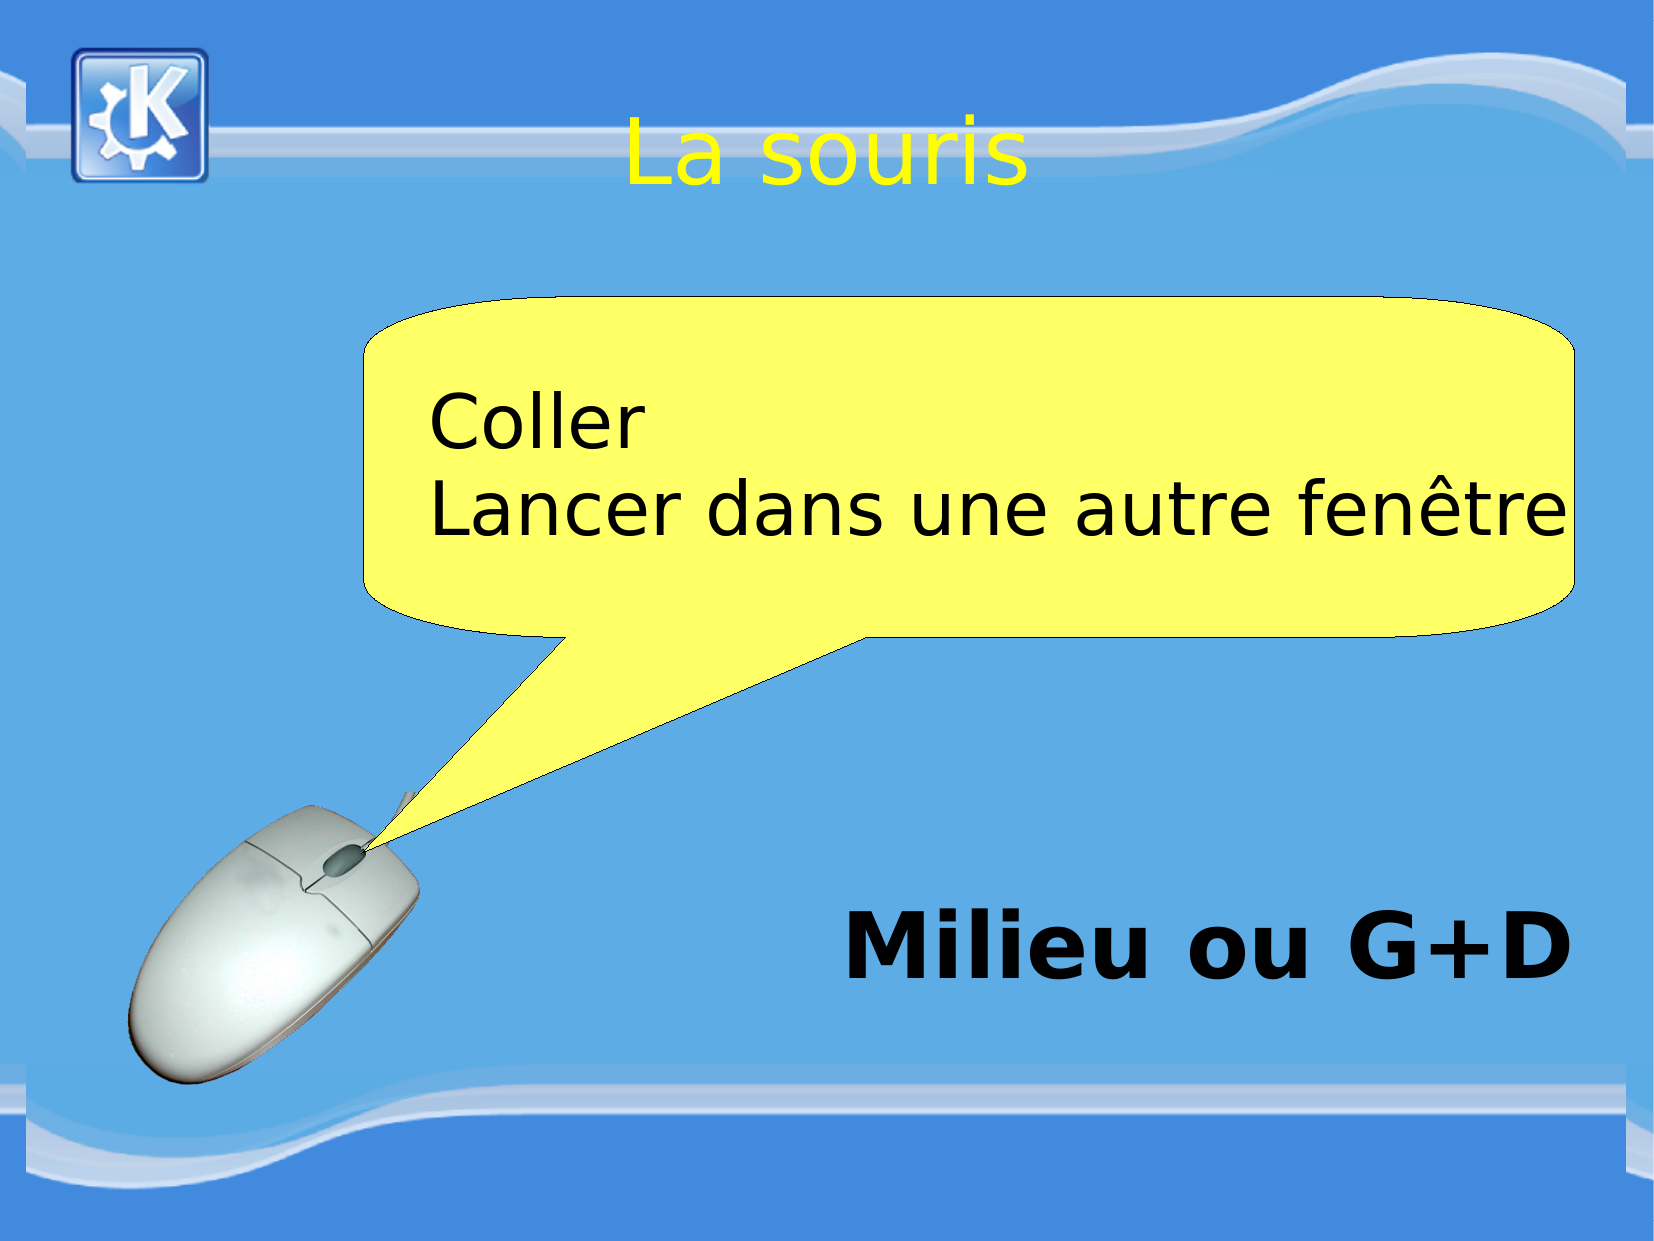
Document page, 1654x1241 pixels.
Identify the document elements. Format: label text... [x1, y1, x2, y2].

text_box Milieu ou G+D [826, 885, 1595, 1008]
picture [0, 0, 1654, 1241]
text_box Coller Lancer dans une autre fenêtre [413, 371, 1586, 562]
title La souris [82, 49, 1571, 257]
text_box [361, 296, 1575, 854]
